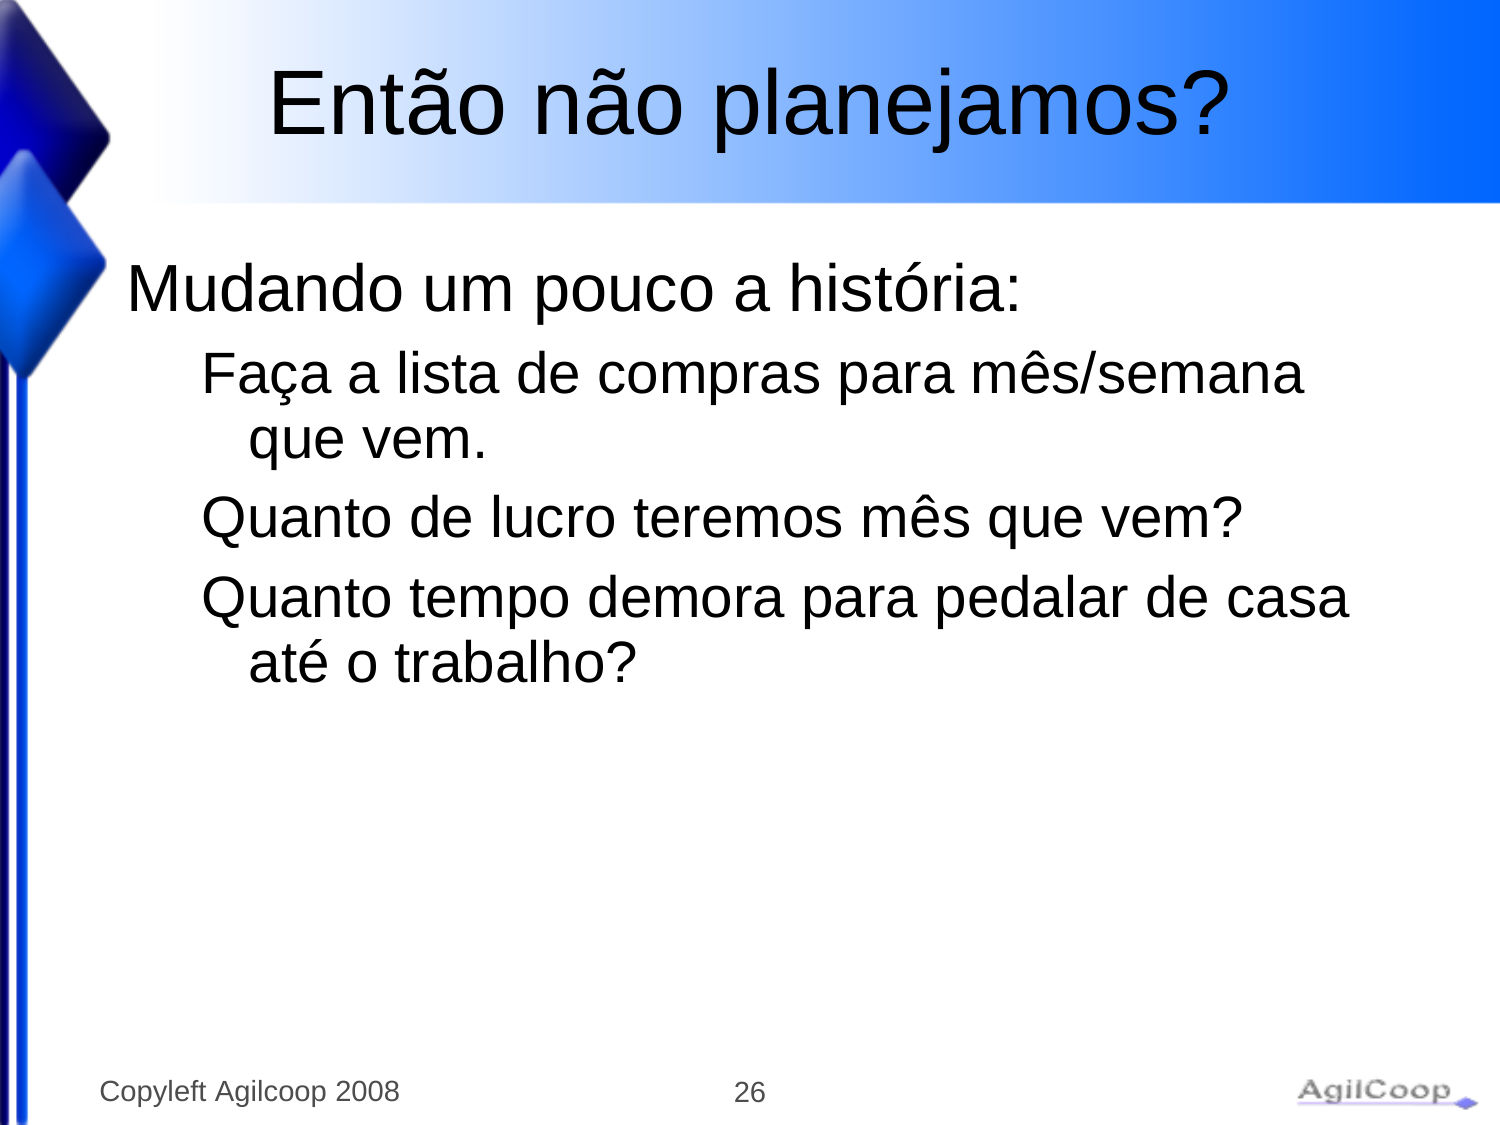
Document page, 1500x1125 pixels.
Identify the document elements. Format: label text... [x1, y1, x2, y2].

list Mudando um pouco a história: Faça a lista de compras para mês/semana que vem. Quanto de lucro teremos mês que vem? Quanto tempo demora para pedalar de casa até o trabalho? [112, 243, 1425, 1006]
title Então não planejamos? [75, 8, 1426, 197]
picture [0, 0, 1500, 1125]
